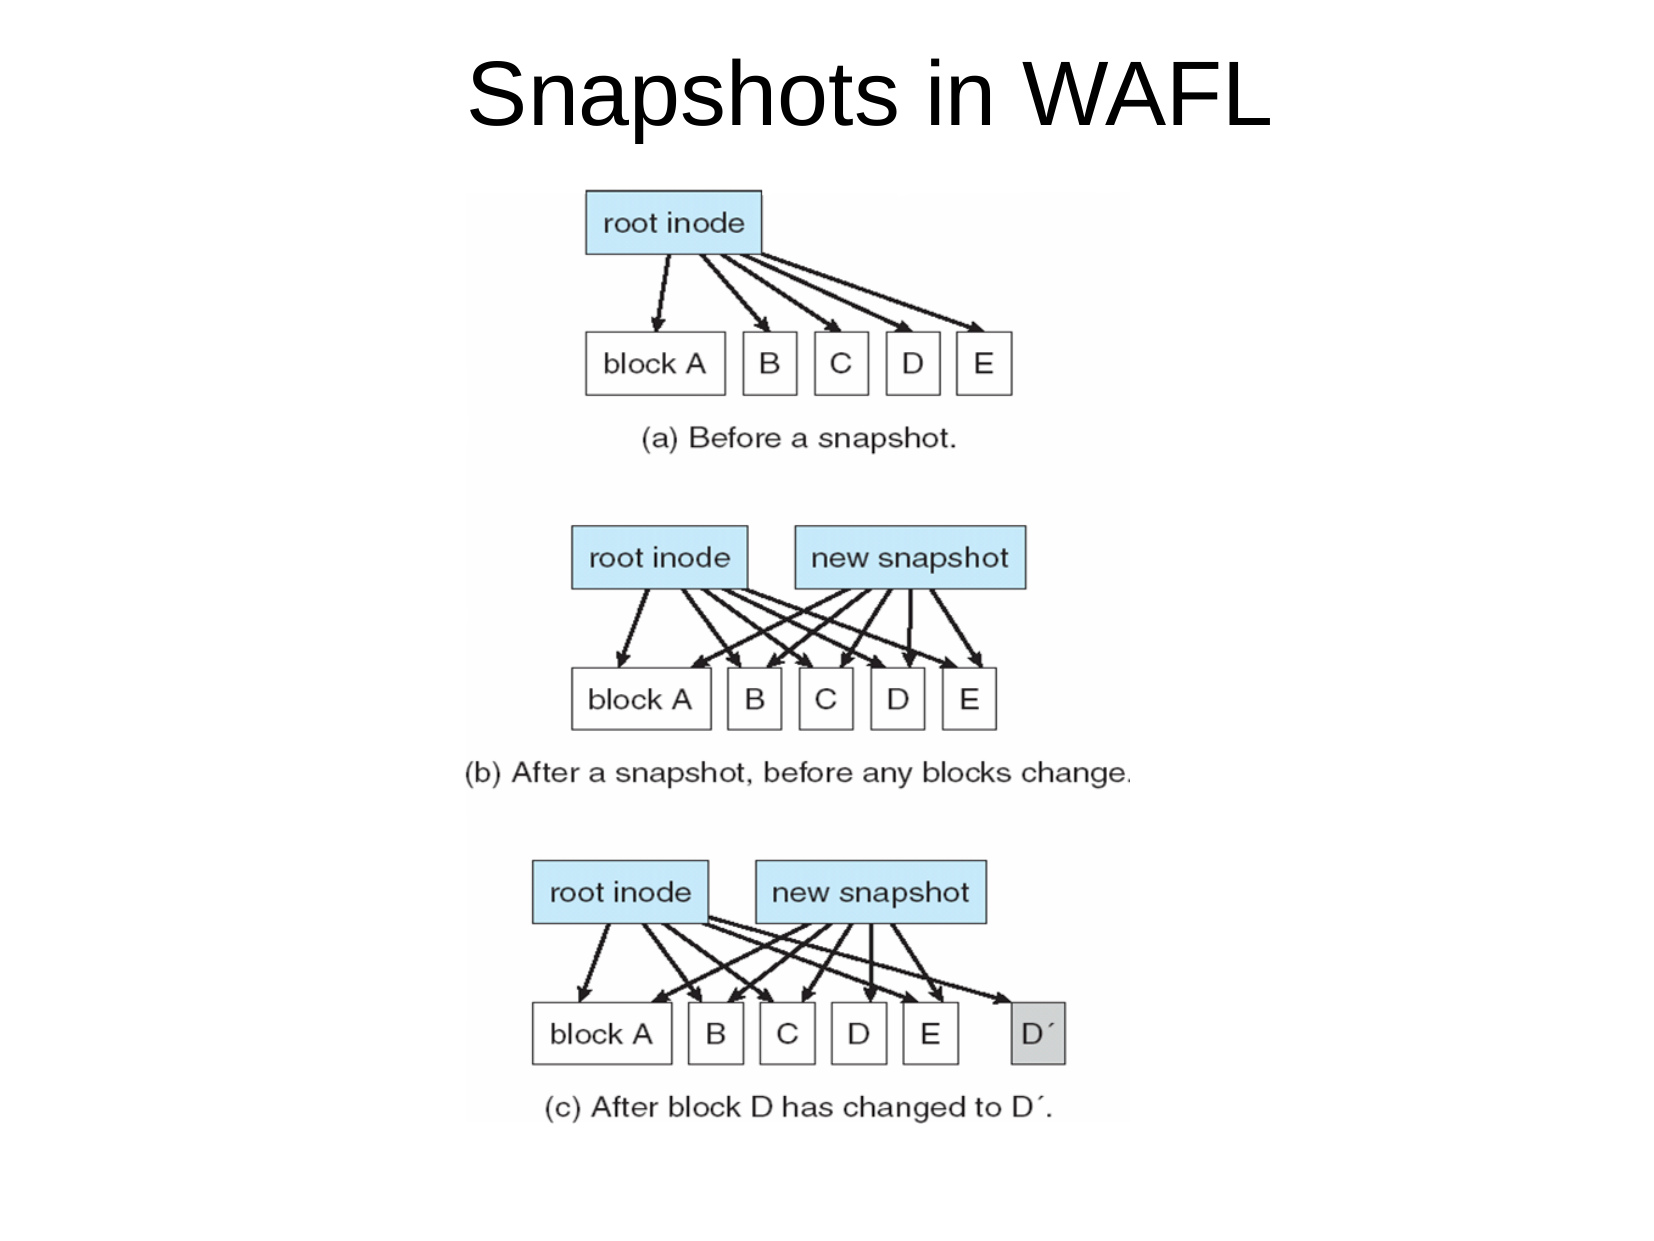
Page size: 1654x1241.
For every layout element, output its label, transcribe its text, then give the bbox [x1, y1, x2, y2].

title Snapshots in WAFL [123, 22, 1585, 155]
picture [459, 188, 1130, 1124]
